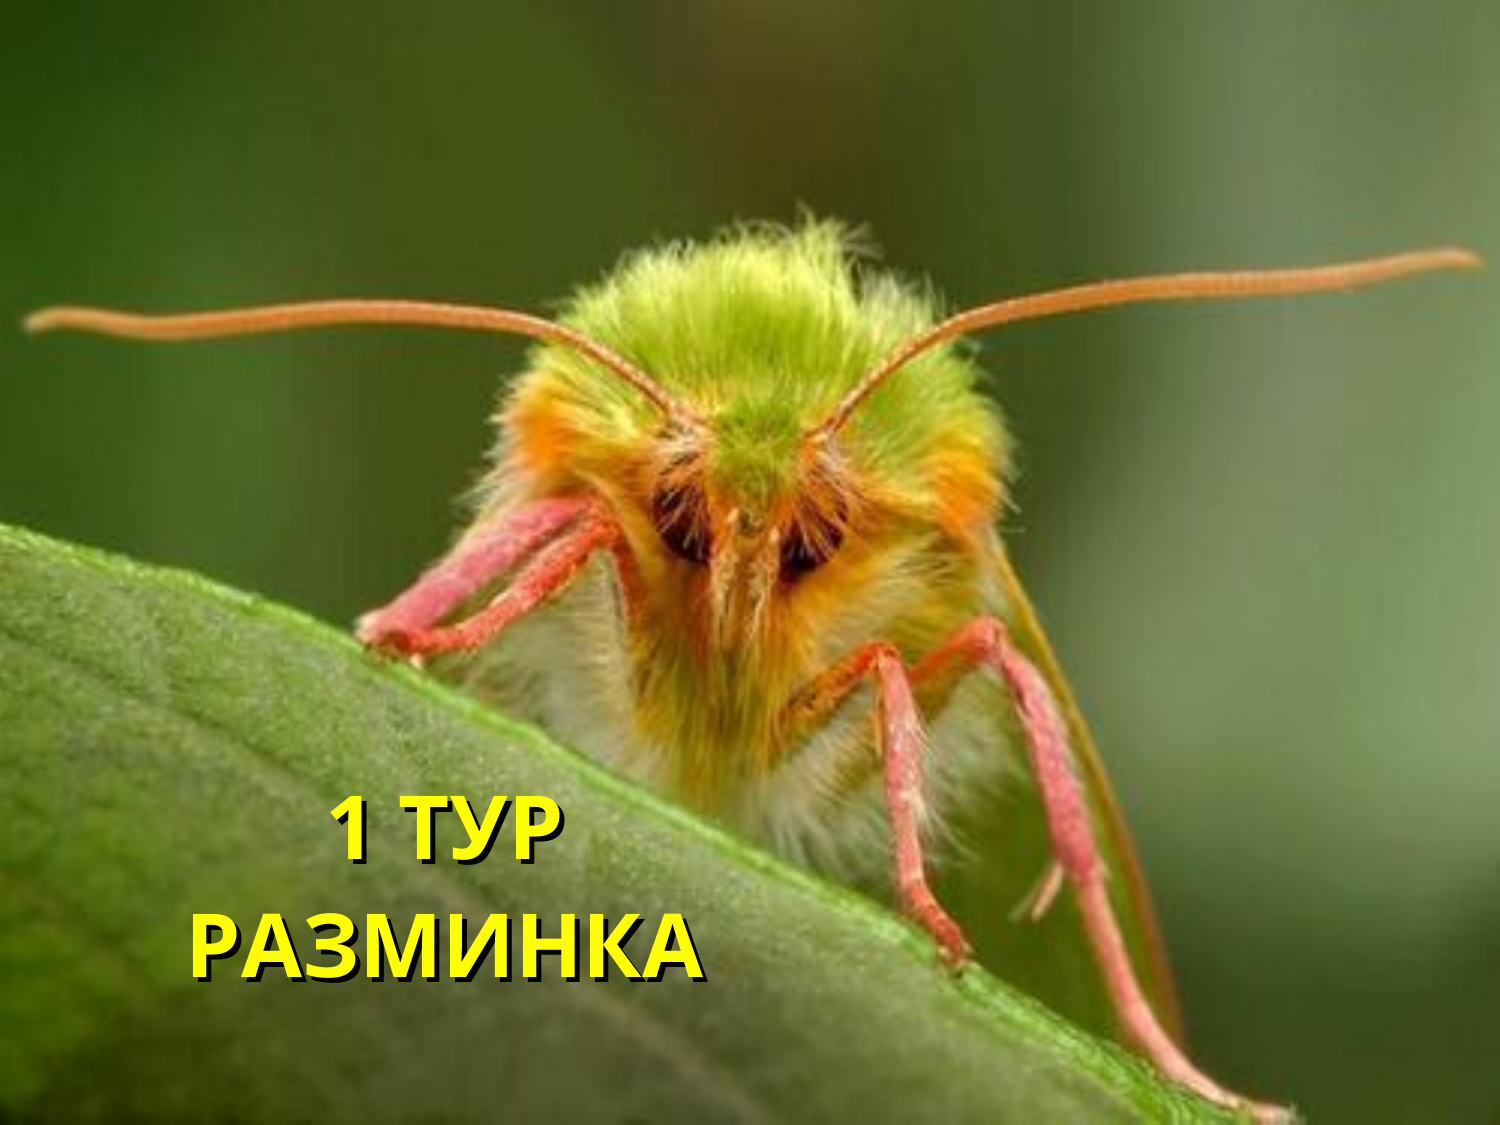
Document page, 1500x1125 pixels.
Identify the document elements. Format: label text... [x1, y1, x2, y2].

picture [0, 0, 1500, 1125]
list 1 ТУР РАЗМИНКА [0, 774, 1120, 1005]
